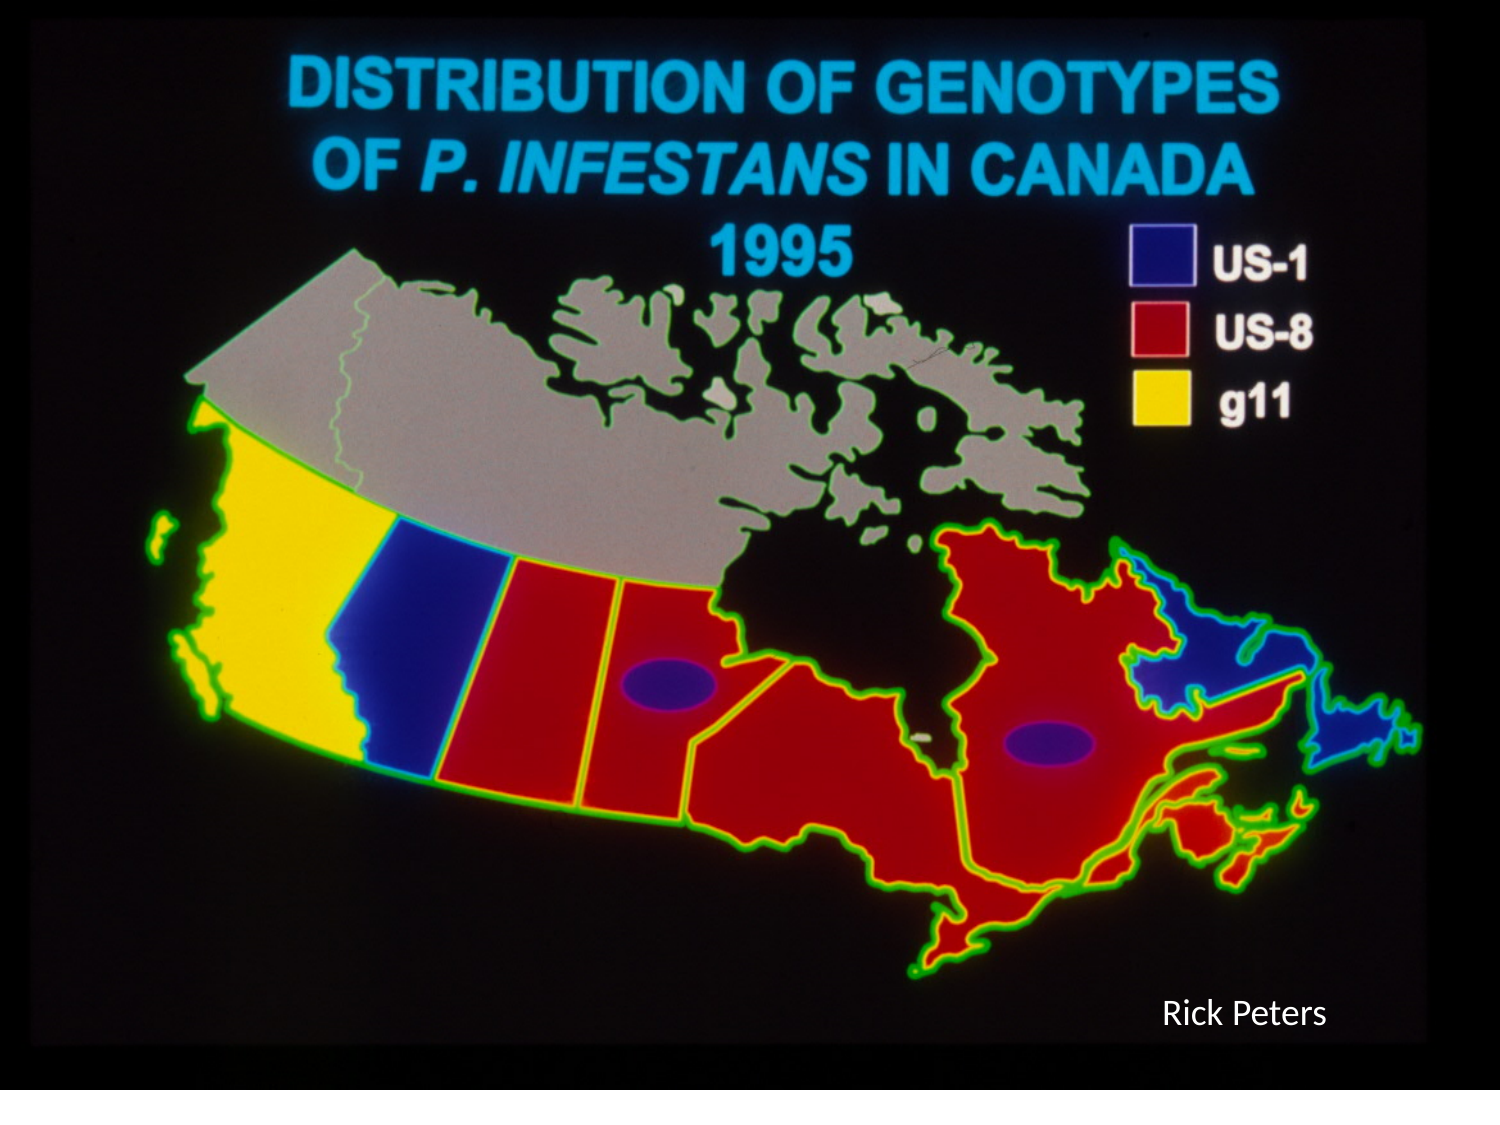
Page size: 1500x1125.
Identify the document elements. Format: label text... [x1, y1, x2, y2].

picture [0, 0, 1500, 1090]
text_box Rick Peters [1147, 980, 1345, 1042]
